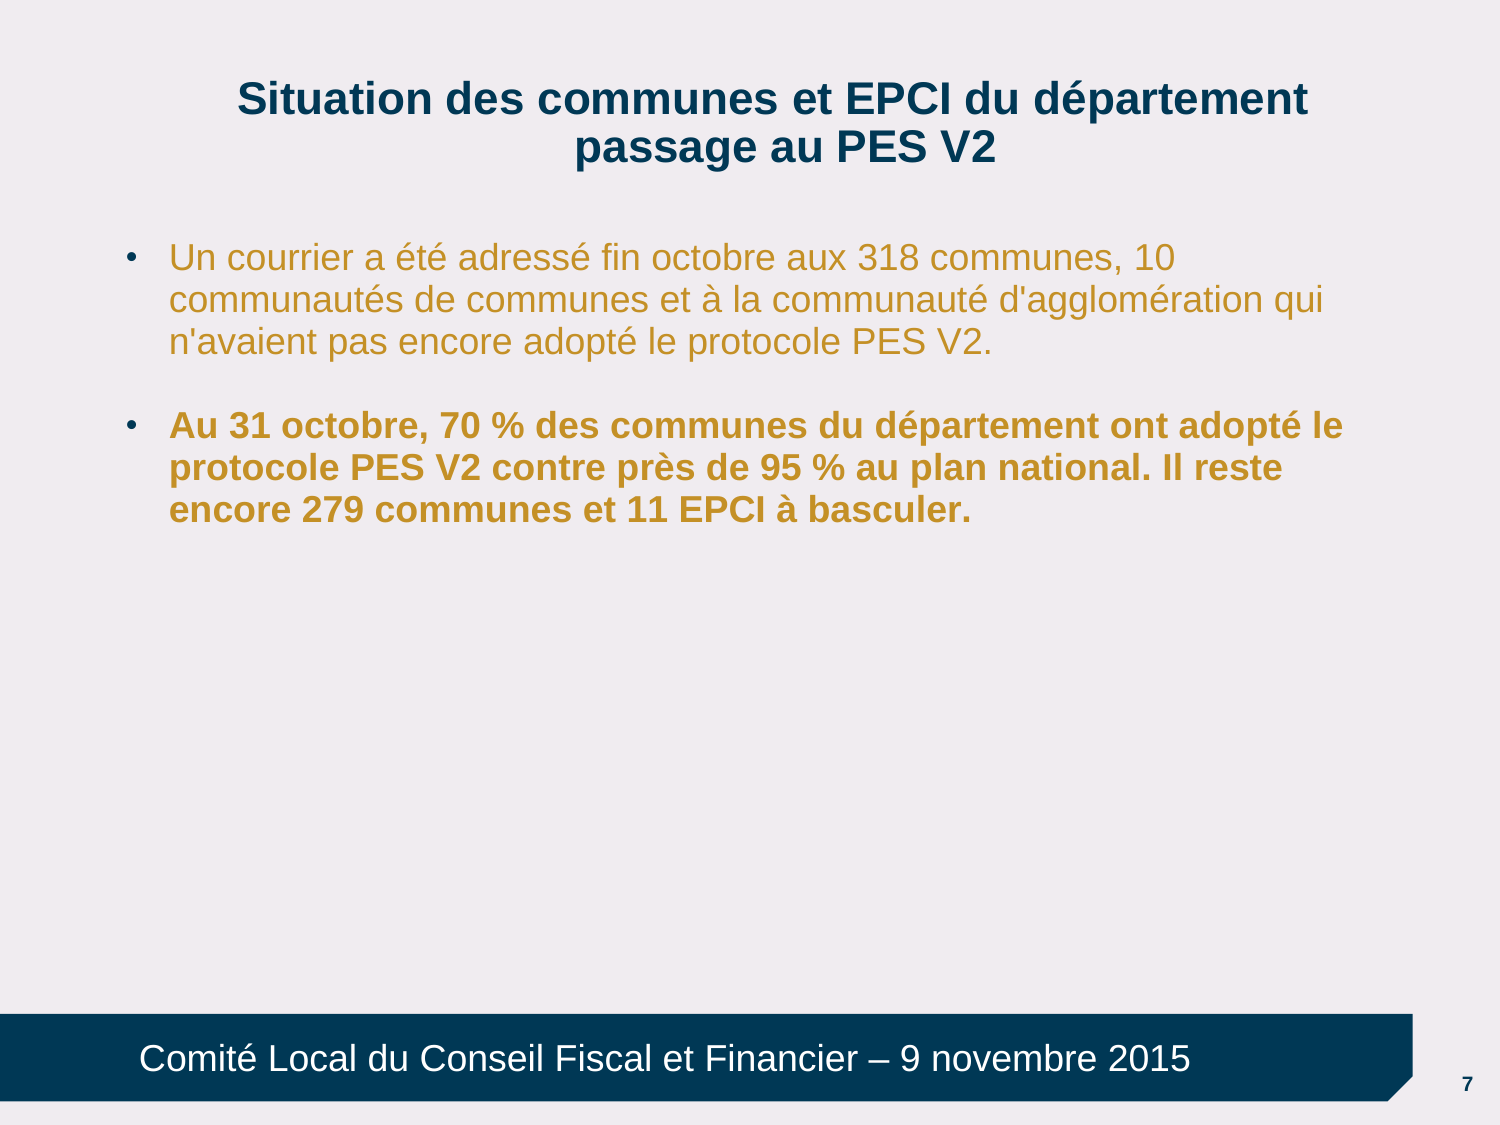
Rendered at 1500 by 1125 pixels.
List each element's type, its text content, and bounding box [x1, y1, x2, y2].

title Situation des communes et EPCI du département passage au PES V2 [121, 68, 1438, 180]
list Un courrier a été adressé fin octobre aux 318 communes, 10 communautés de communes et à la communauté d'agglomération qui n'avaient pas encore adopté le protocole PES V2. Au 31 octobre, 70 % des communes du département ont adopté le protocole PES V2 contre près de 95 % au plan national. Il reste encore 279 communes et 11 EPCI à basculer. [125, 236, 1382, 990]
